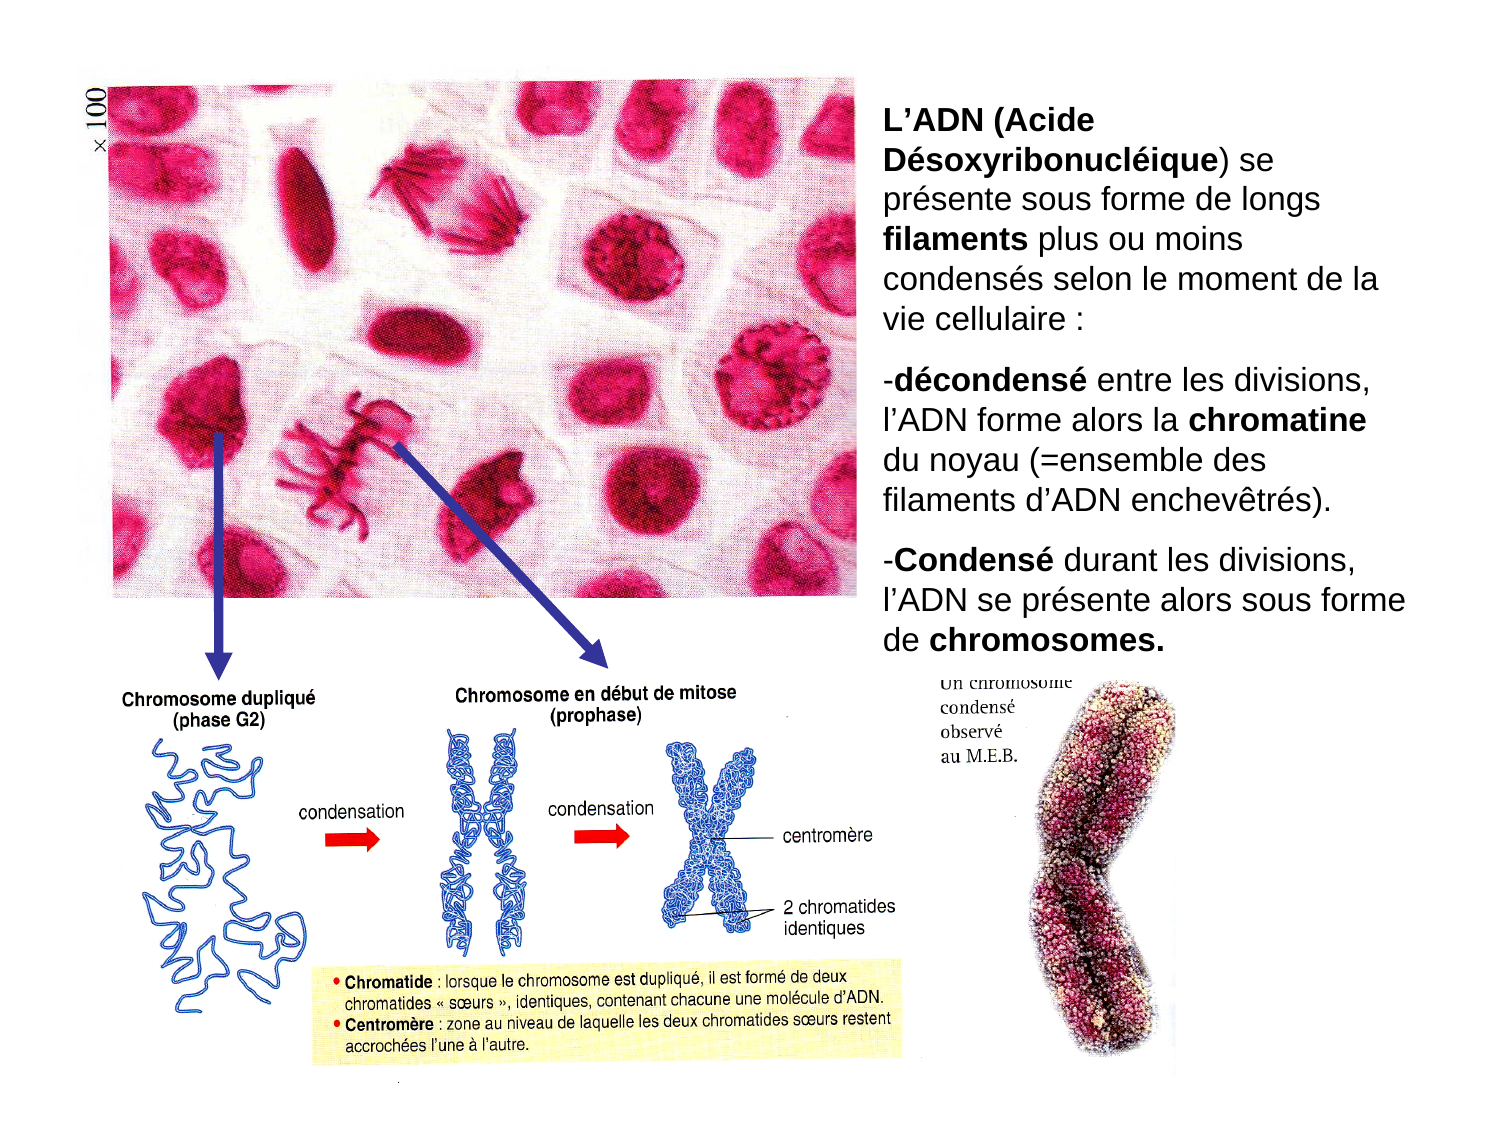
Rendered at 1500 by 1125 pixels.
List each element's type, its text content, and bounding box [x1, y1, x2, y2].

picture [76, 66, 857, 598]
text_box L’ADN (Acide Désoxyribonucléique) se présente sous forme de longs filaments plus ou moins condensés selon le moment de la vie cellulaire : -décondensé entre les divisions, l’ADN forme alors la chromatine du noyau (=ensemble des filaments d’ADN enchevêtrés). -Condensé durant les divisions, l’ADN se présente alors sous forme de chromosomes. [868, 90, 1424, 667]
picture [112, 680, 1176, 1087]
